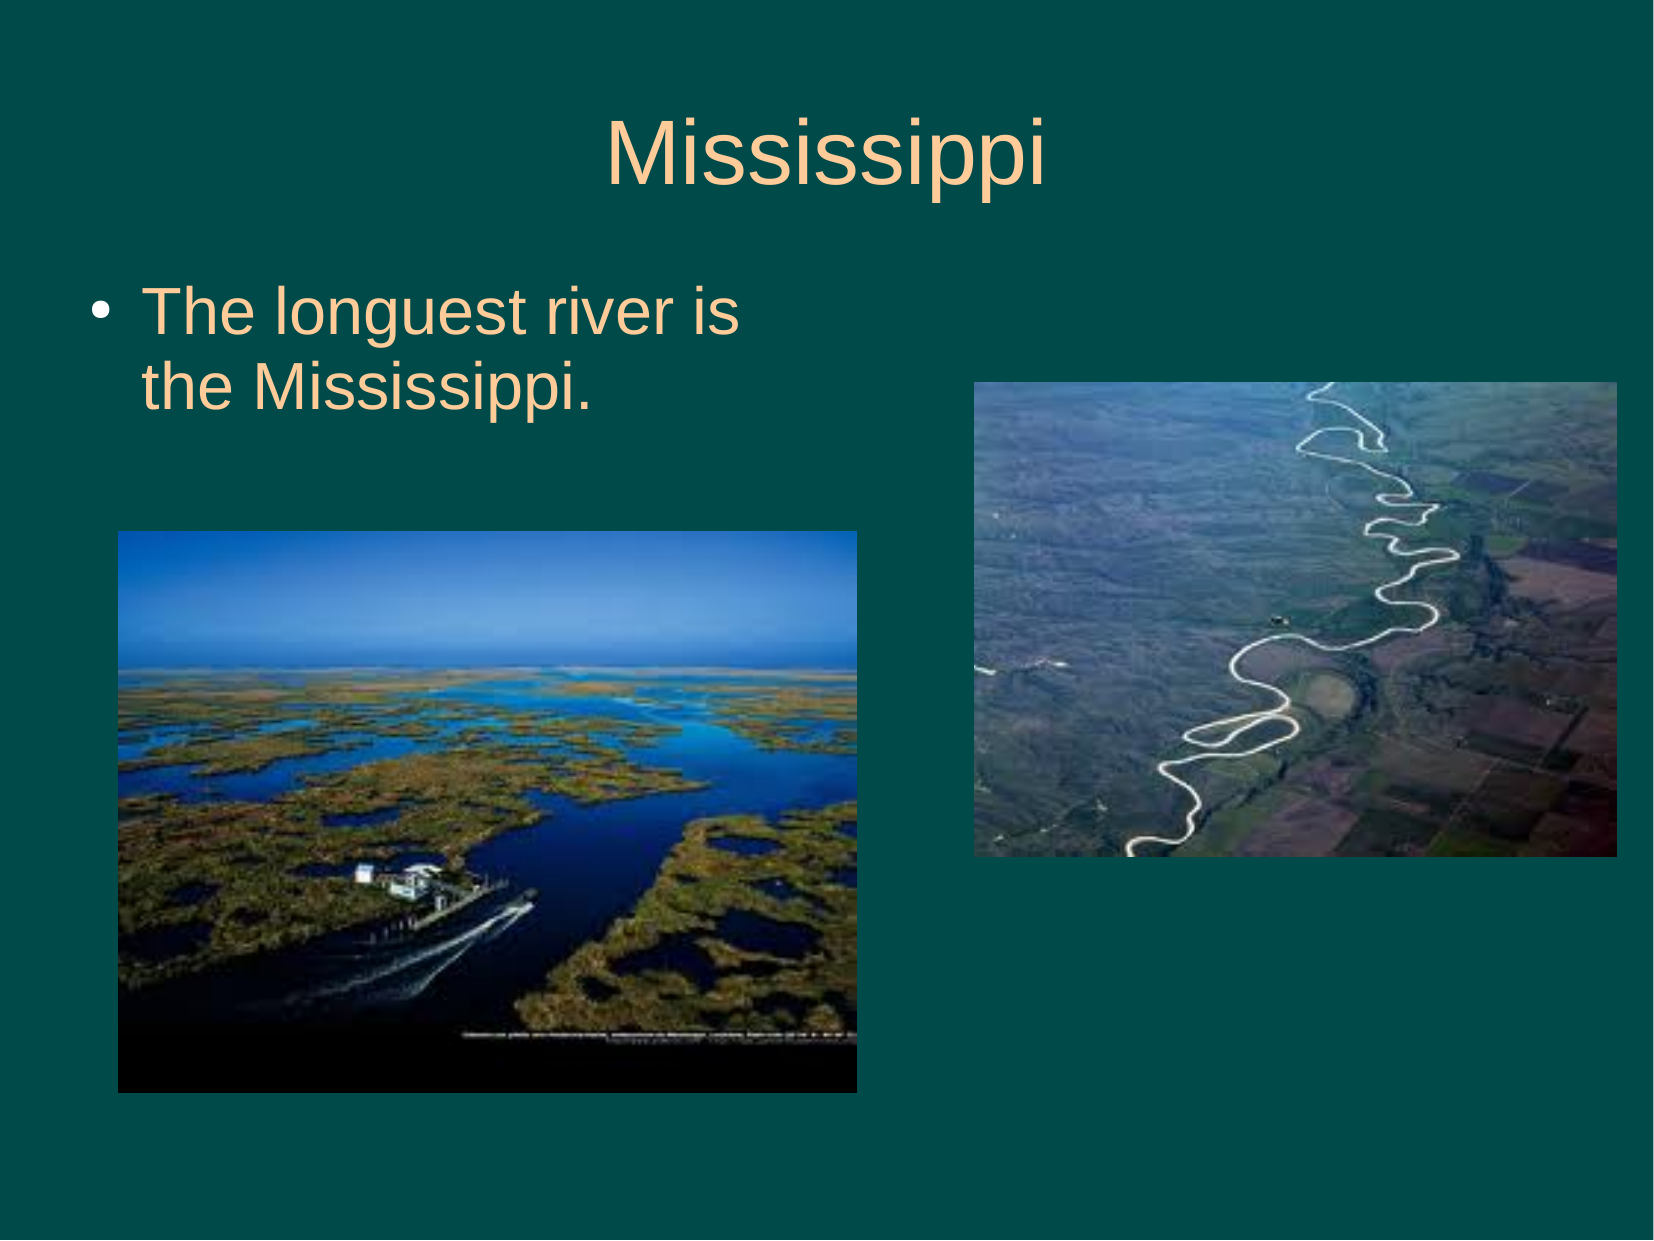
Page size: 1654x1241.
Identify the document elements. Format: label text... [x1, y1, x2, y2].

picture [118, 531, 857, 1093]
picture [974, 382, 1617, 857]
list The longuest river is the Mississippi. [71, 274, 798, 1093]
title Mississippi [82, 49, 1571, 257]
